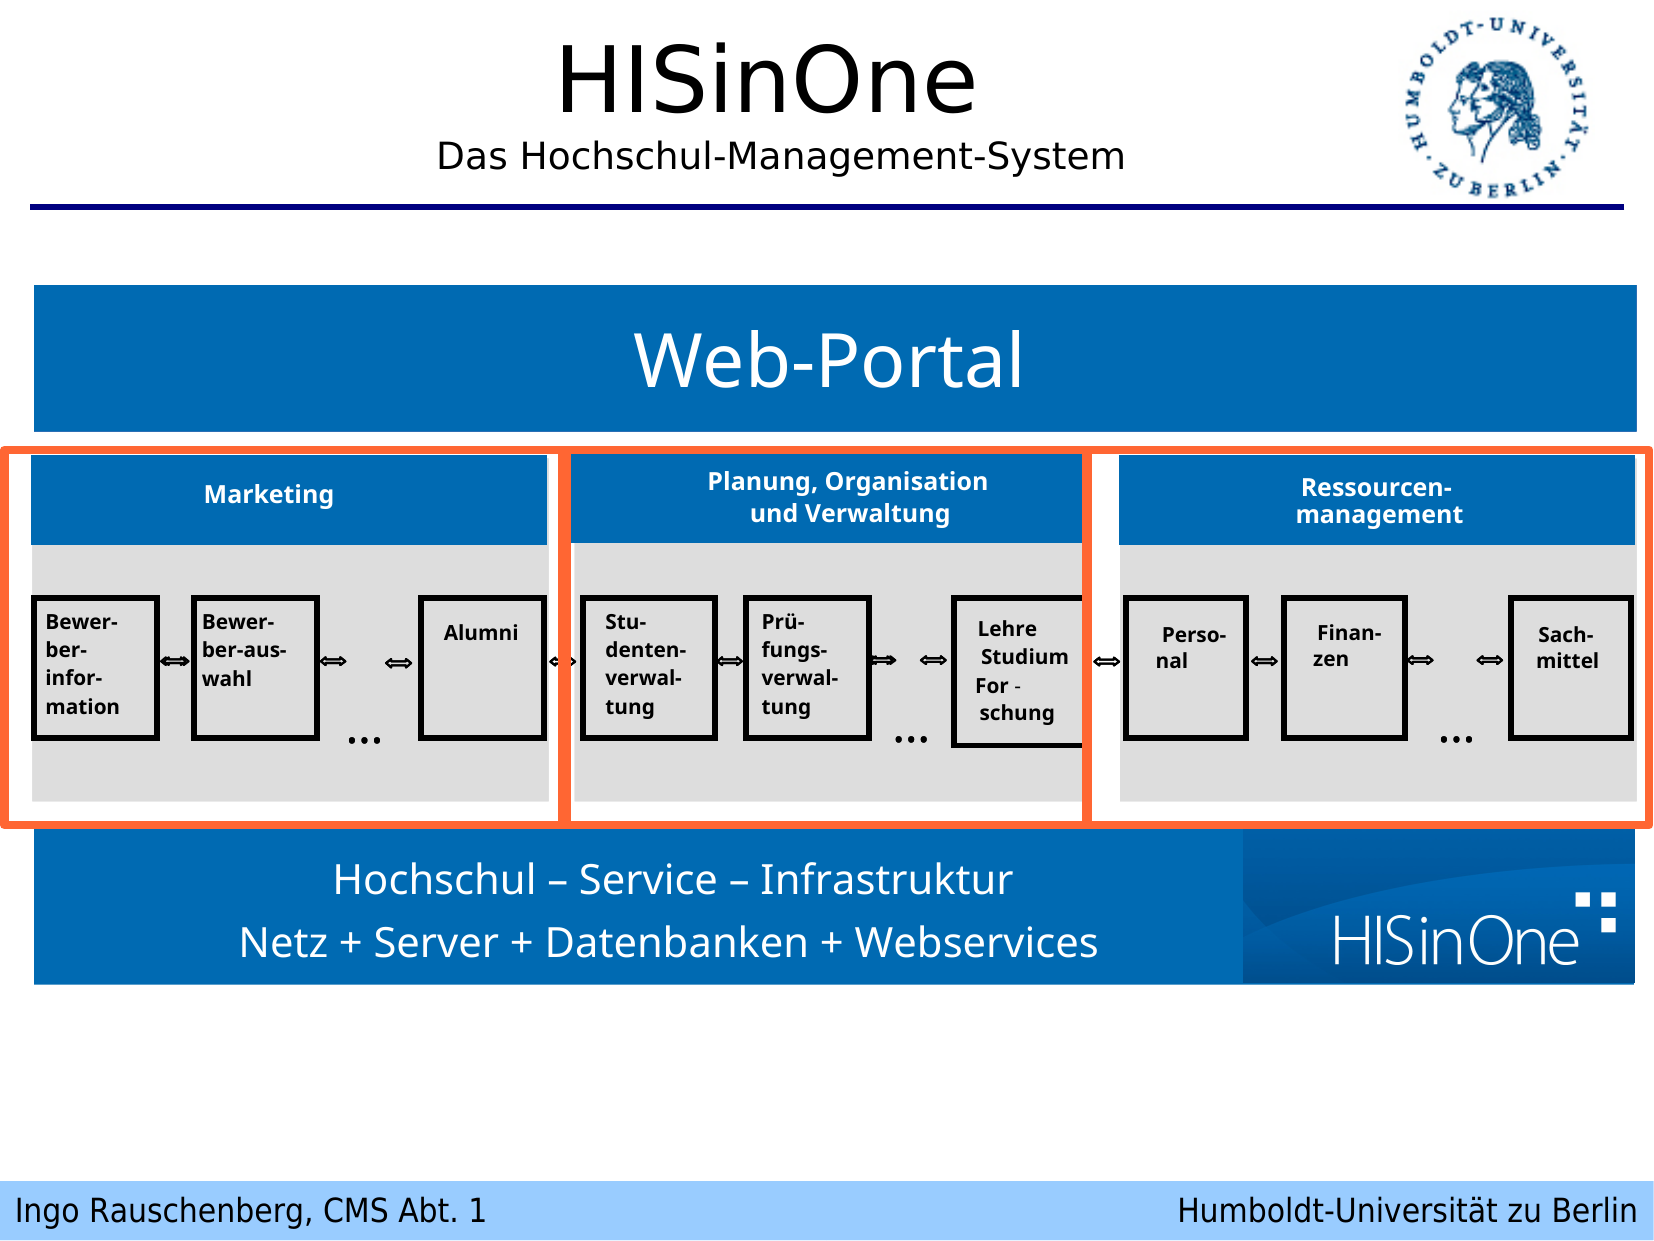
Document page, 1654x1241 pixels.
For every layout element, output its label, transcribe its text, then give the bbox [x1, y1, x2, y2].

title HISinOne Das Hochschul-Management-System [37, 0, 1526, 206]
text_box Sach- [1538, 620, 1594, 649]
text_box [573, 456, 1082, 802]
picture [1243, 829, 1635, 983]
text_box und Verwaltung [749, 495, 952, 530]
text_box Humboldt-Universität zu Berlin [826, 1181, 1654, 1241]
text_box [34, 829, 1634, 985]
text_box [957, 601, 1082, 743]
text_box Studium [980, 642, 1070, 671]
text_box management [1295, 497, 1464, 532]
text_box Bewer-ber-aus- wahl [201, 607, 304, 693]
text_box Marketing [203, 476, 335, 511]
text_box [37, 461, 541, 539]
text_box Stu-denten-verwal-tung [605, 607, 710, 721]
text_box For [975, 670, 1010, 700]
text_box … [345, 692, 384, 758]
text_box Web-Portal [633, 307, 1027, 410]
text_box Lehre [977, 613, 1038, 643]
text_box Ingo Rauschenberg, CMS Abt. 1 [0, 1181, 826, 1241]
text_box Finan- [1316, 618, 1382, 647]
text_box Perso- [1161, 620, 1227, 649]
text_box schung [979, 698, 1056, 727]
text_box [37, 601, 154, 735]
text_box Alumni [443, 618, 519, 647]
text_box Bewer-ber- infor-mation [45, 607, 148, 721]
text_box zen [1313, 644, 1350, 673]
text_box Prü-fungs-verwal-tung [761, 607, 866, 721]
text_box Ressourcen- [1300, 469, 1453, 497]
text_box [1120, 458, 1637, 802]
text_box Netz + Server + Datenbanken + Webservices [238, 913, 1100, 971]
text_box Planung, Organisation [707, 457, 1006, 501]
picture [1526, 10, 1595, 204]
text_box nal [1155, 646, 1189, 675]
text_box Hochschul – Service – Infrastruktur [332, 849, 1015, 907]
text_box mittel [1535, 646, 1600, 675]
text_box … [892, 690, 931, 757]
text_box … [1437, 690, 1476, 757]
text_box - [1014, 670, 1022, 698]
text_box [32, 458, 549, 802]
text_box [34, 285, 1637, 432]
